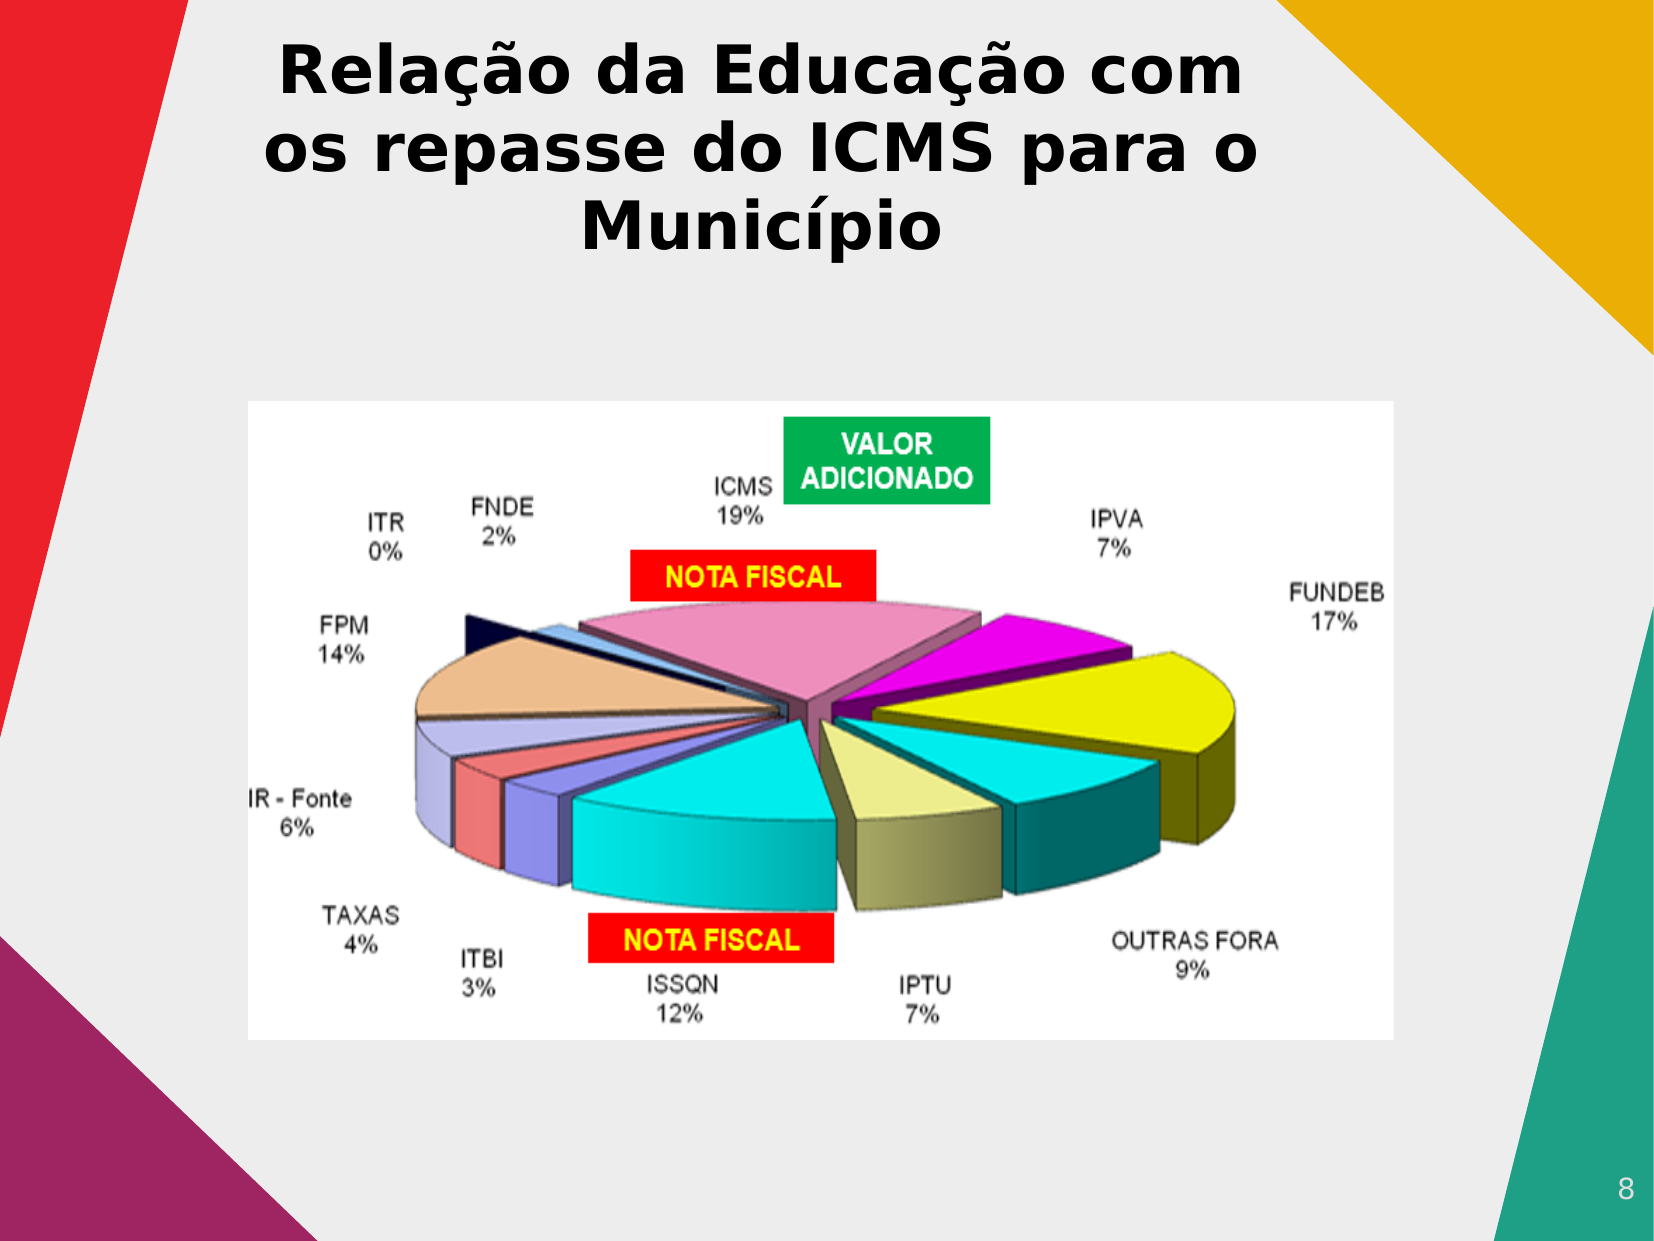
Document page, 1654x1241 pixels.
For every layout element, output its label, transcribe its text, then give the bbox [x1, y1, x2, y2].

text_box Relação da Educação com os repasse do ICMS para o Município [248, 24, 1276, 273]
picture [248, 401, 1394, 1040]
